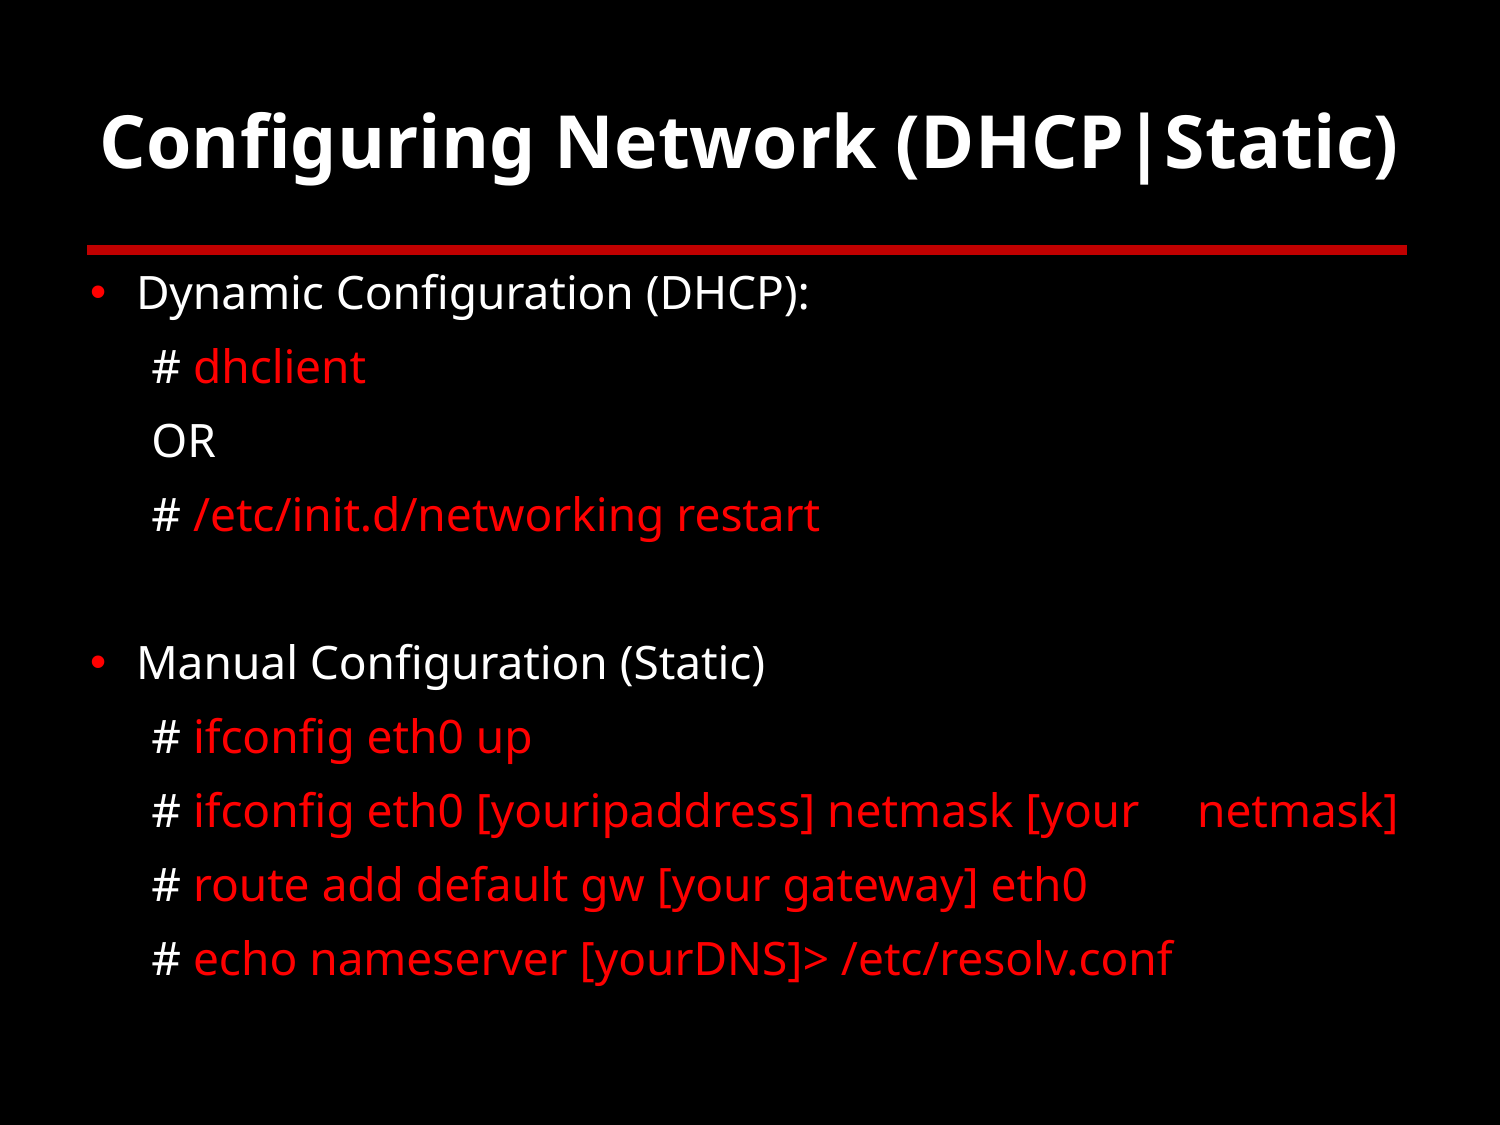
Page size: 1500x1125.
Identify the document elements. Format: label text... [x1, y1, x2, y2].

title Configuring Network (DHCP|Static) [75, 45, 1425, 233]
list Dynamic Configuration (DHCP): # dhclient OR # /etc/init.d/networking restart Manual Configuration (Static) # ifconfig eth0 up # ifconfig eth0 [youripaddress] netmask [your netmask] # route add default gw [your gateway] eth0 # echo nameserver [yourDNS]> /etc/resolv.conf [75, 262, 1425, 1005]
